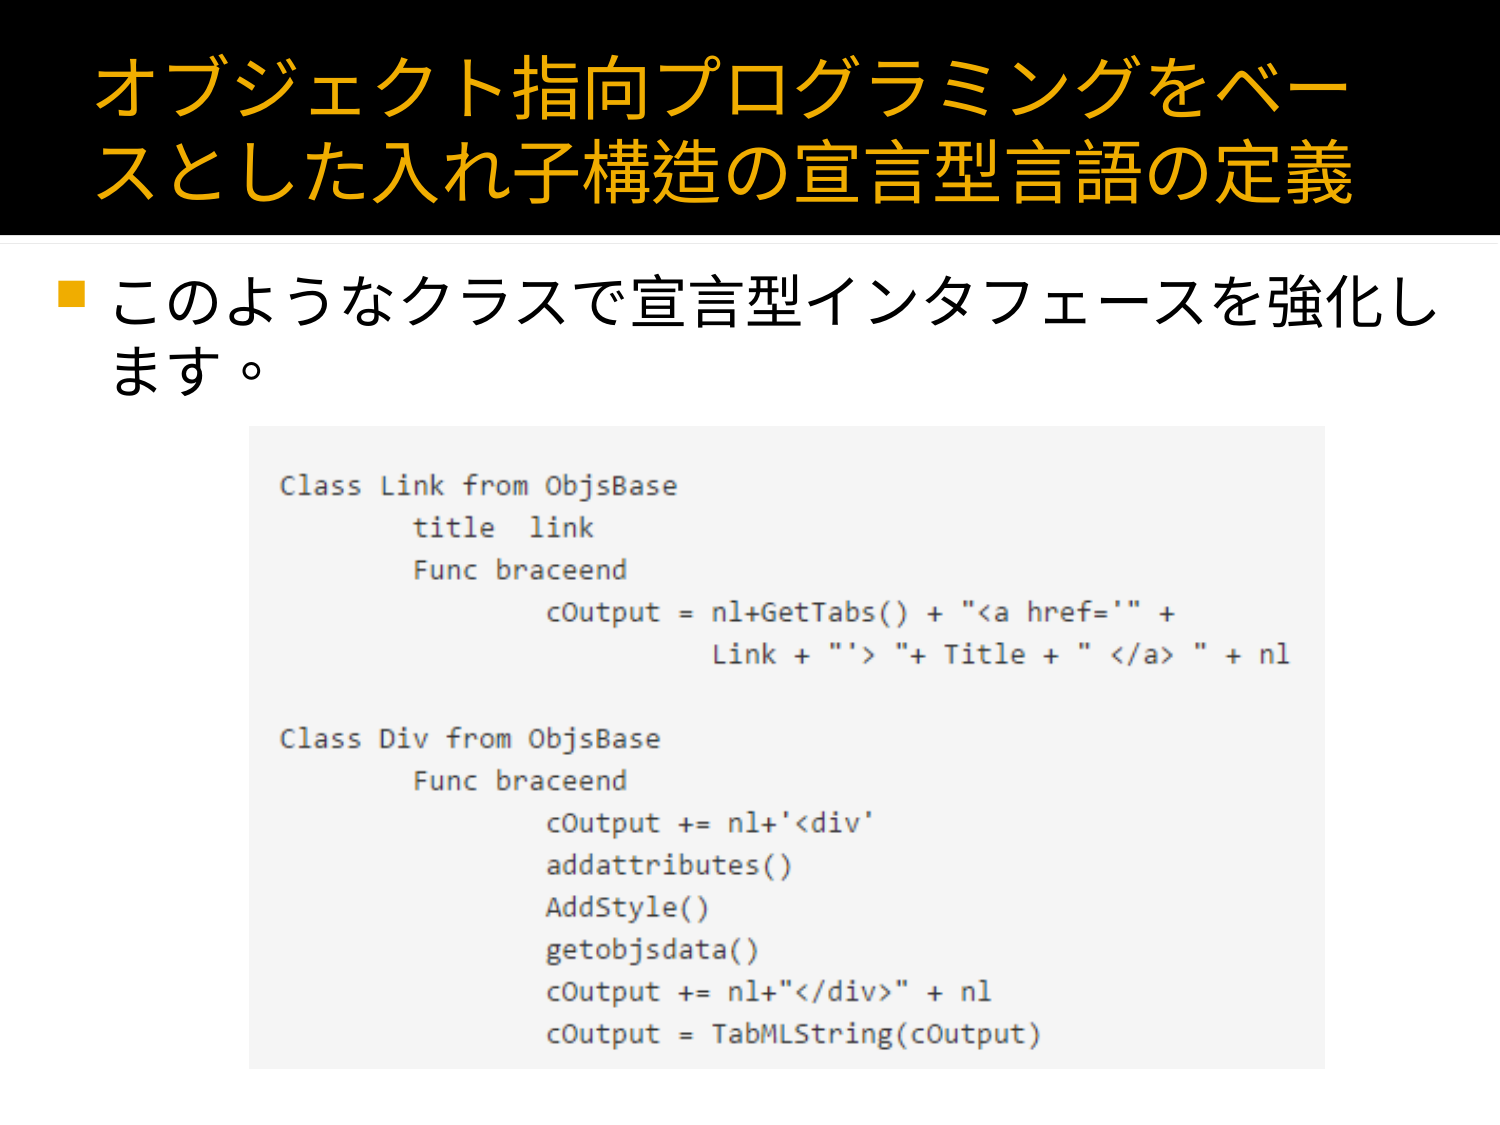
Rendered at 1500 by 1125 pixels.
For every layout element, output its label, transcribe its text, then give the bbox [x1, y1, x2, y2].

list このようなクラスで宣言型インタフェースを強化します。 [24, 249, 1463, 1050]
title オブジェクト指向プログラミングをベースとした入れ子構造の宣言型言語の定義 [75, 25, 1425, 231]
picture [249, 426, 1325, 1069]
